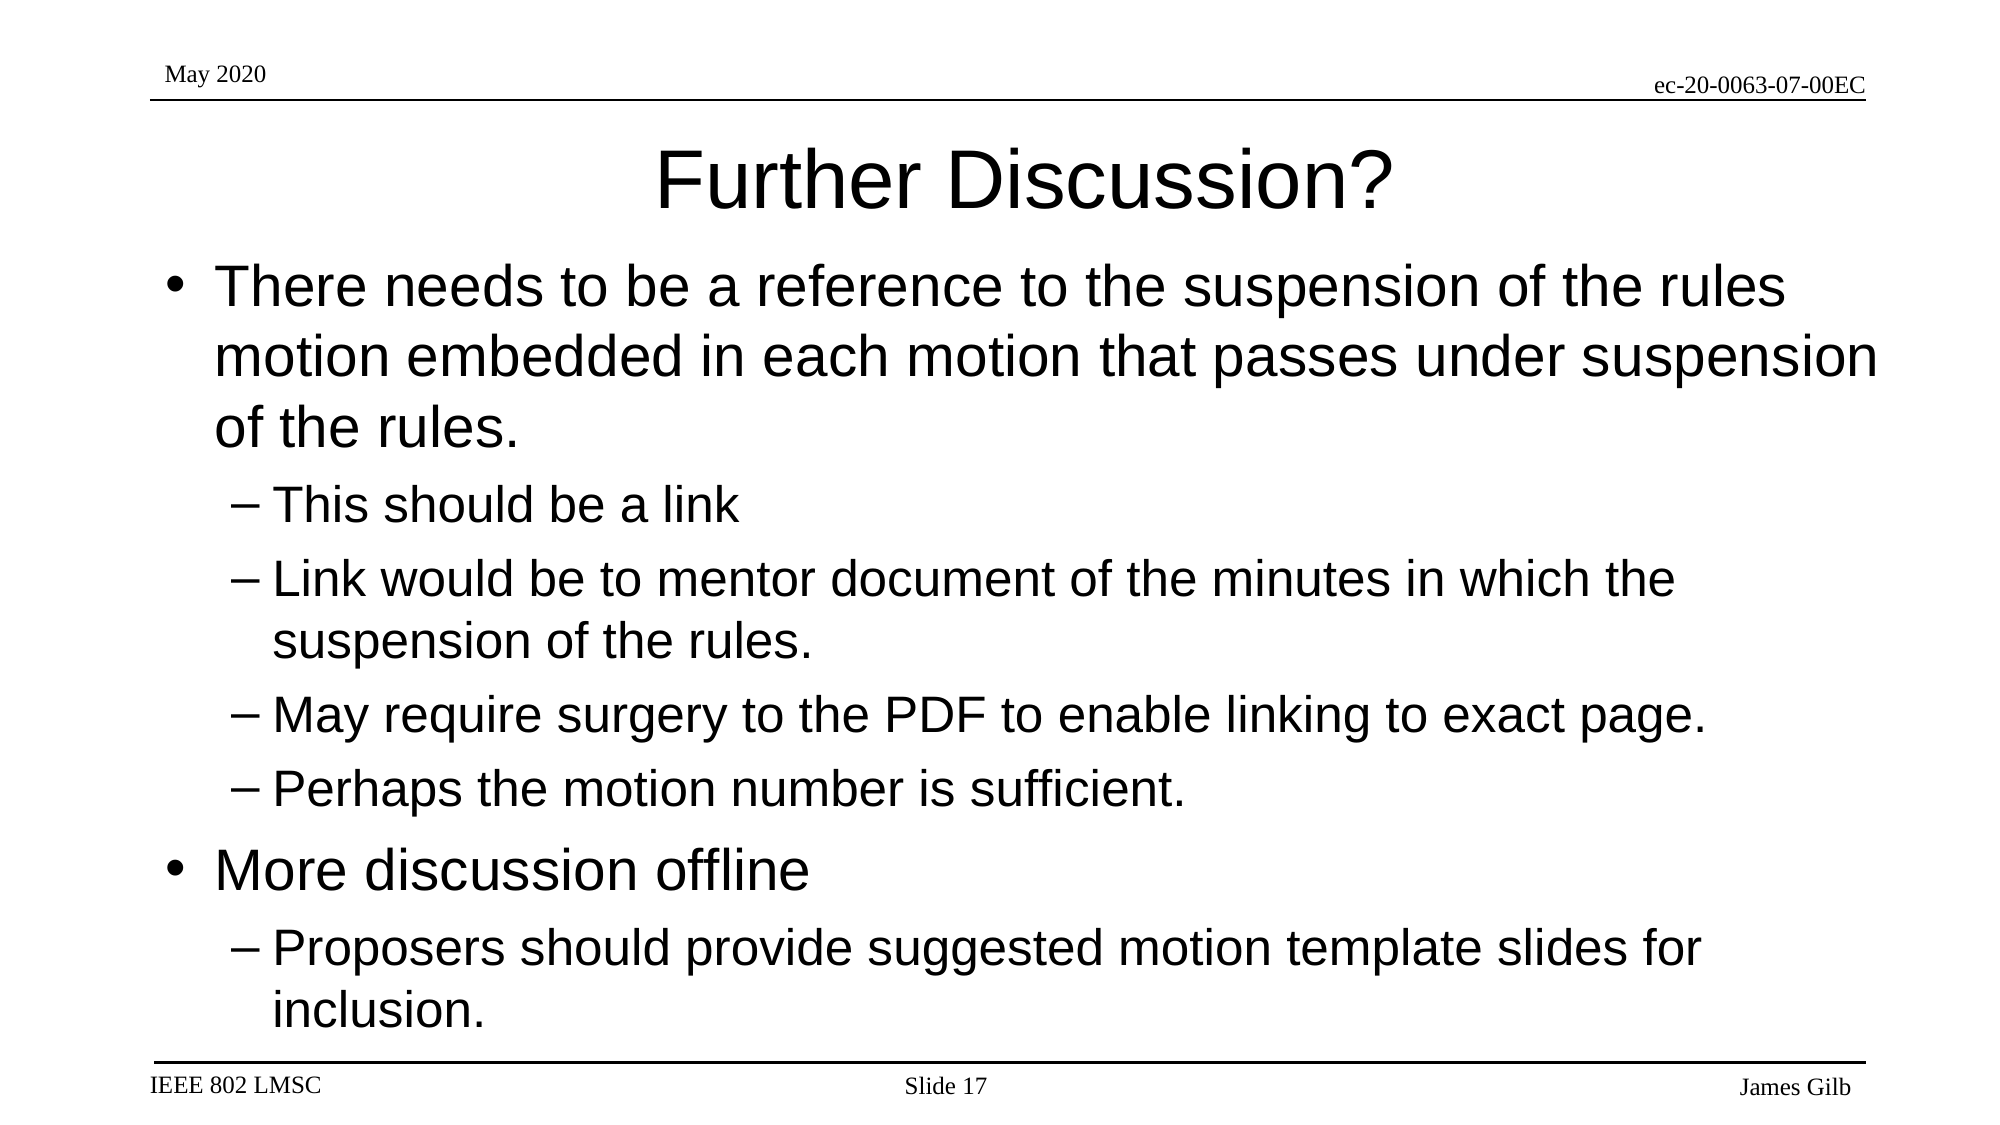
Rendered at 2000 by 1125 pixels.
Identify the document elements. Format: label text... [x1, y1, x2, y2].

title Further Discussion? [149, 112, 1900, 238]
list There needs to be a reference to the suspension of the rules motion embedded in each motion that passes under suspension of the rules. This should be a link Link would be to mentor document of the minutes in which the suspension of the rules. May require surgery to the PDF to enable linking to exact page. Perhaps the motion number is sufficient. More discussion offline Proposers should provide suggested motion template slides for inclusion. [149, 239, 1900, 1051]
